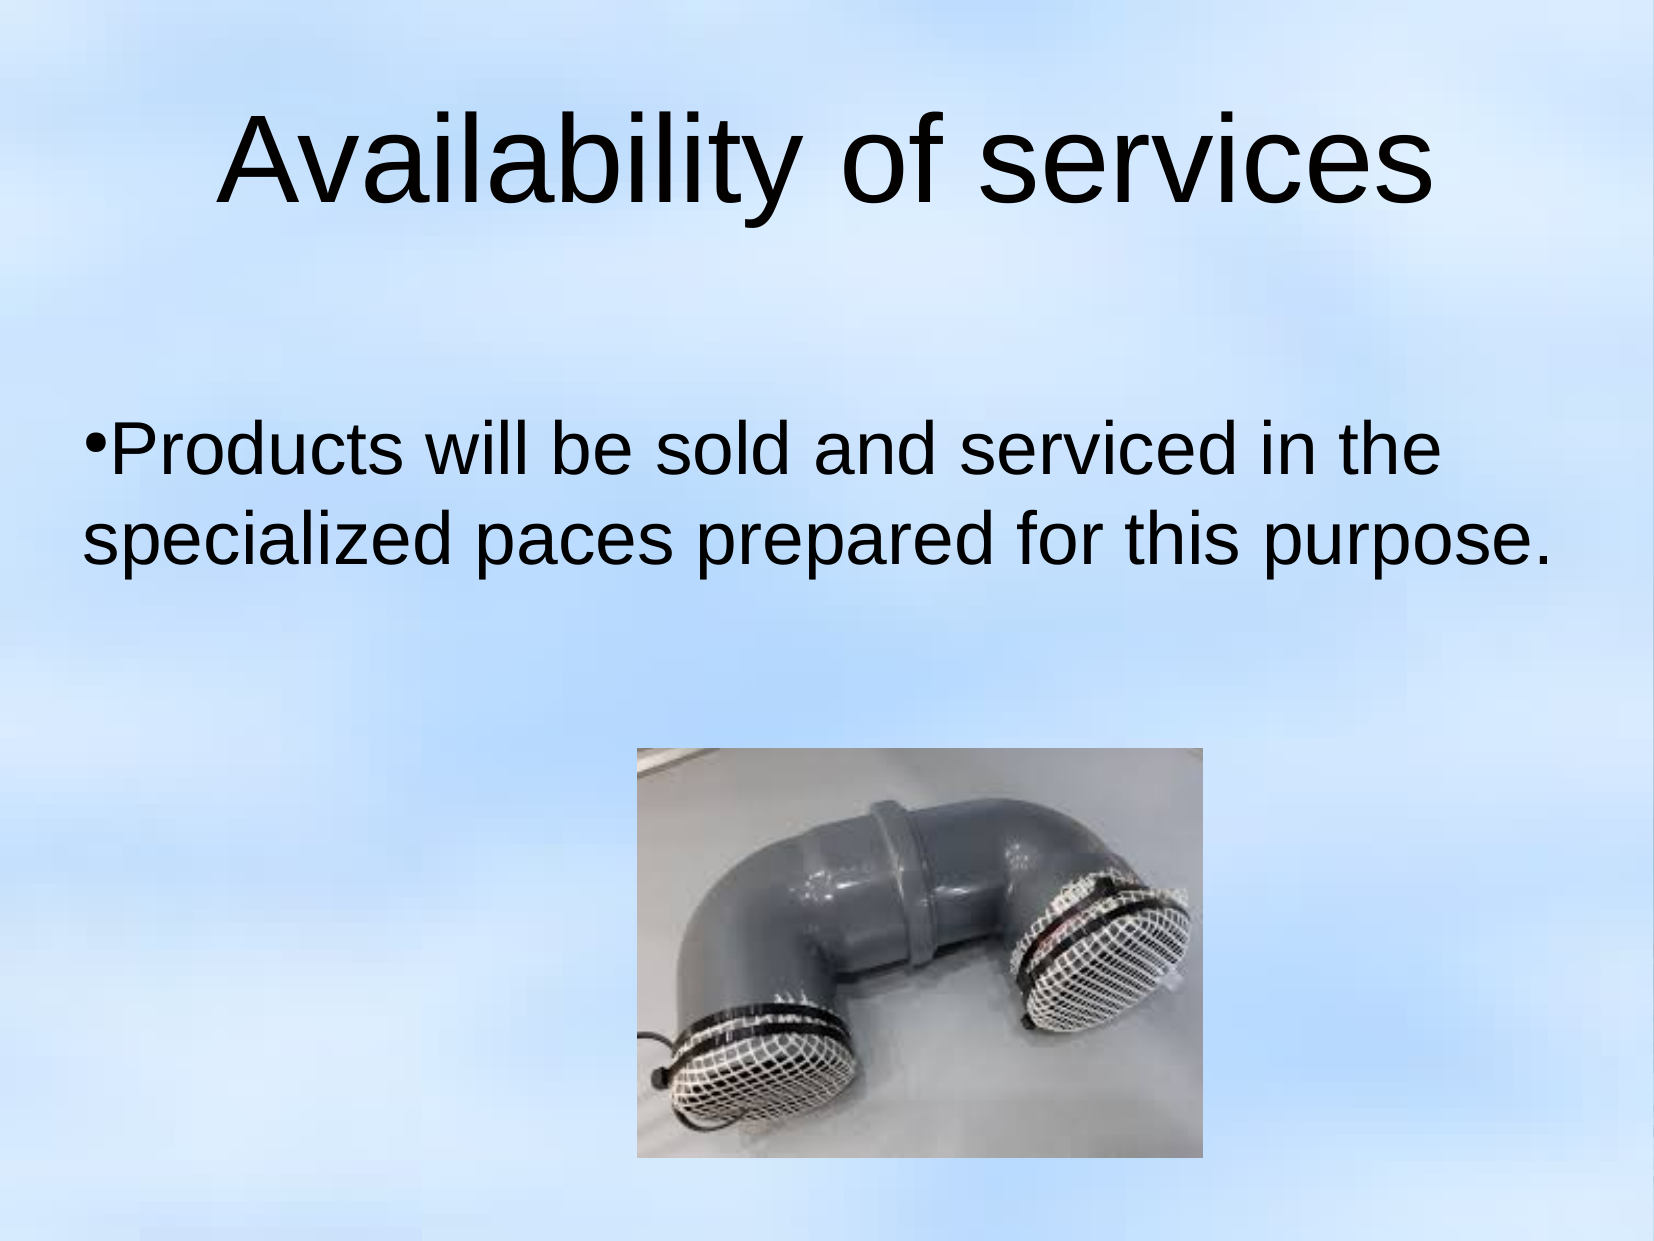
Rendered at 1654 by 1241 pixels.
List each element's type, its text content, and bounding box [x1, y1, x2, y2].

title Availability of services [82, 49, 1571, 257]
picture [0, 0, 1654, 1241]
list Products will be sold and serviced in the specialized paces prepared for this purpose. [82, 290, 1571, 583]
